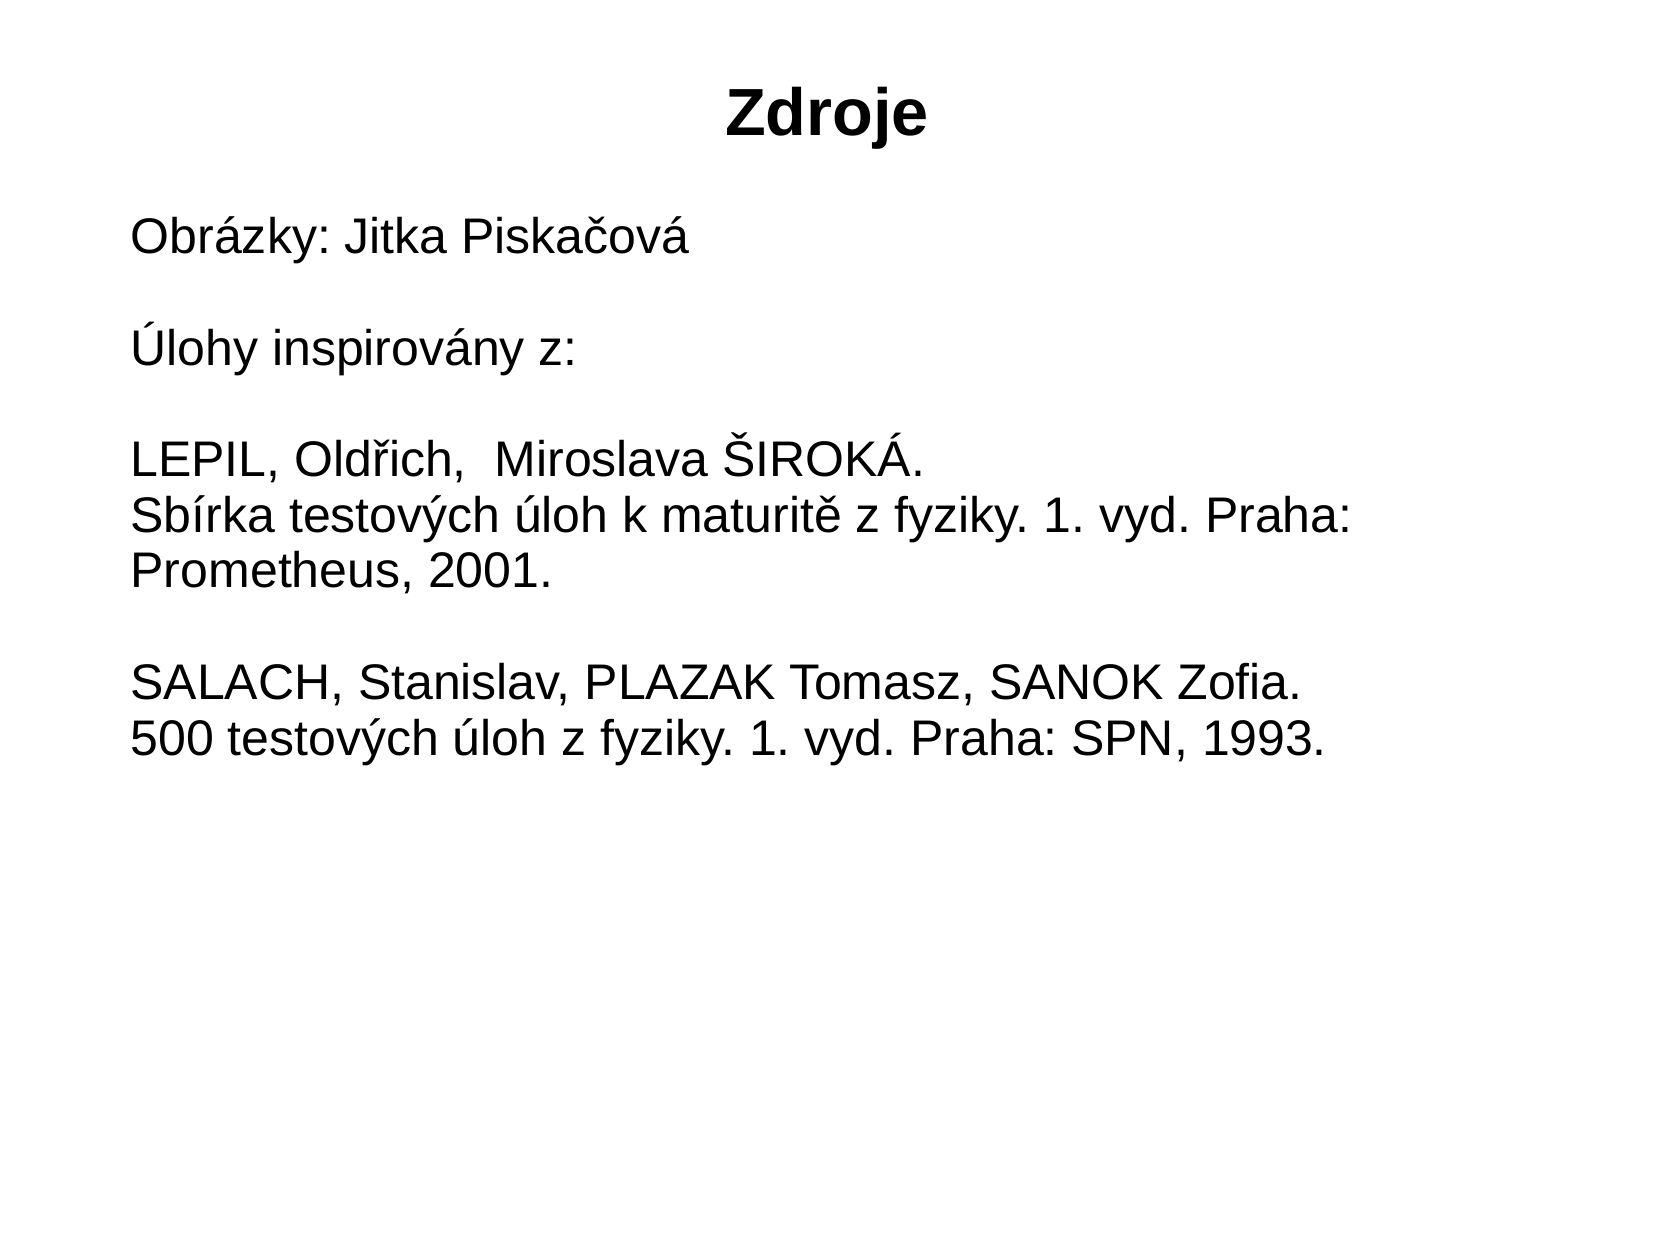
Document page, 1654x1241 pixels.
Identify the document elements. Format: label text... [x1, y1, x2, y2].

text_box Obrázky: Jitka Piskačová Úlohy inspirovány z: LEPIL, Oldřich, Miroslava ŠIROKÁ. Sbírka testových úloh k maturitě z fyziky. 1. vyd. Praha: Prometheus, 2001. SALACH, Stanislav, PLAZAK Tomasz, SANOK Zofia. 500 testových úloh z fyziky. 1. vyd. Praha: SPN, 1993. [116, 200, 1383, 829]
title Zdroje [82, 46, 1571, 178]
